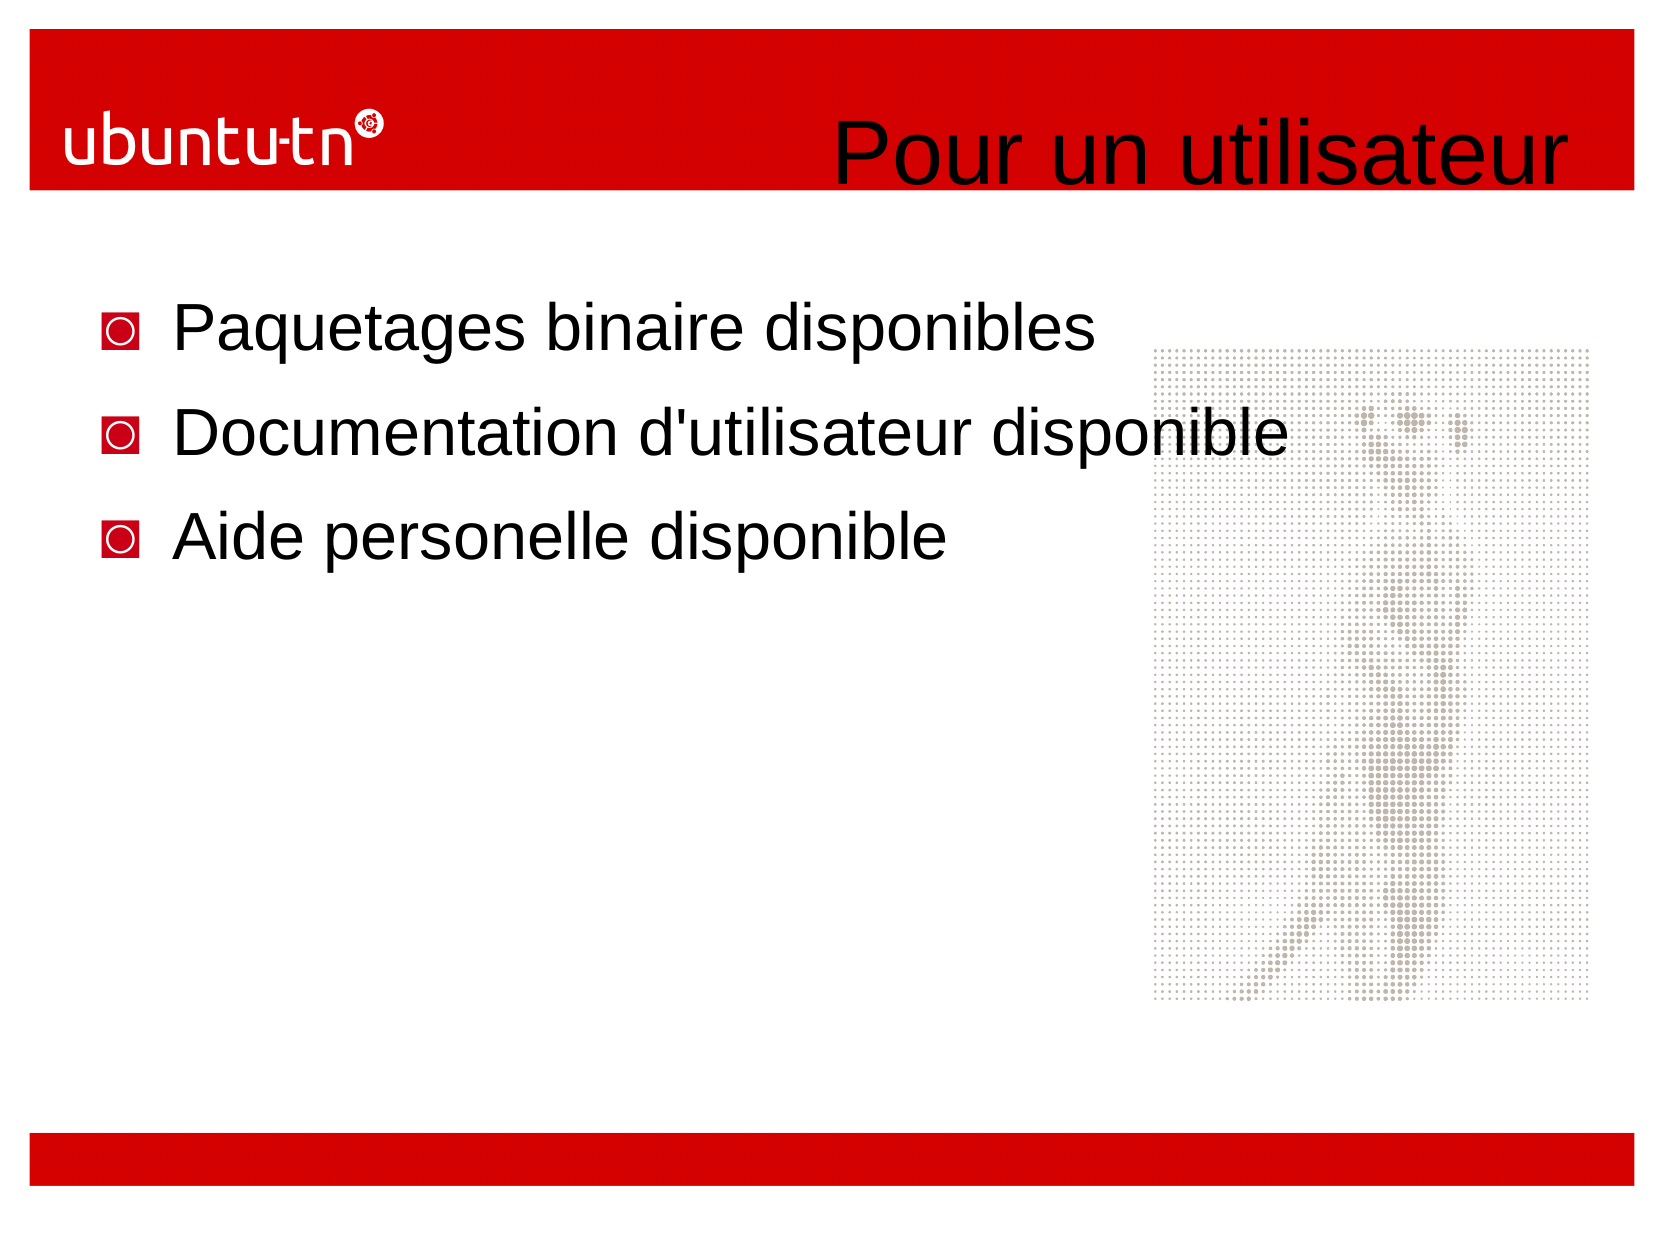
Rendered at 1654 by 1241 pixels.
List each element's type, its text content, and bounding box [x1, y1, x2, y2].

list Paquetages binaire disponibles Documentation d'utilisateur disponible Aide personelle disponible [82, 290, 1571, 1109]
title Pour un utilisateur [82, 49, 1571, 257]
picture [29, 29, 1635, 1241]
